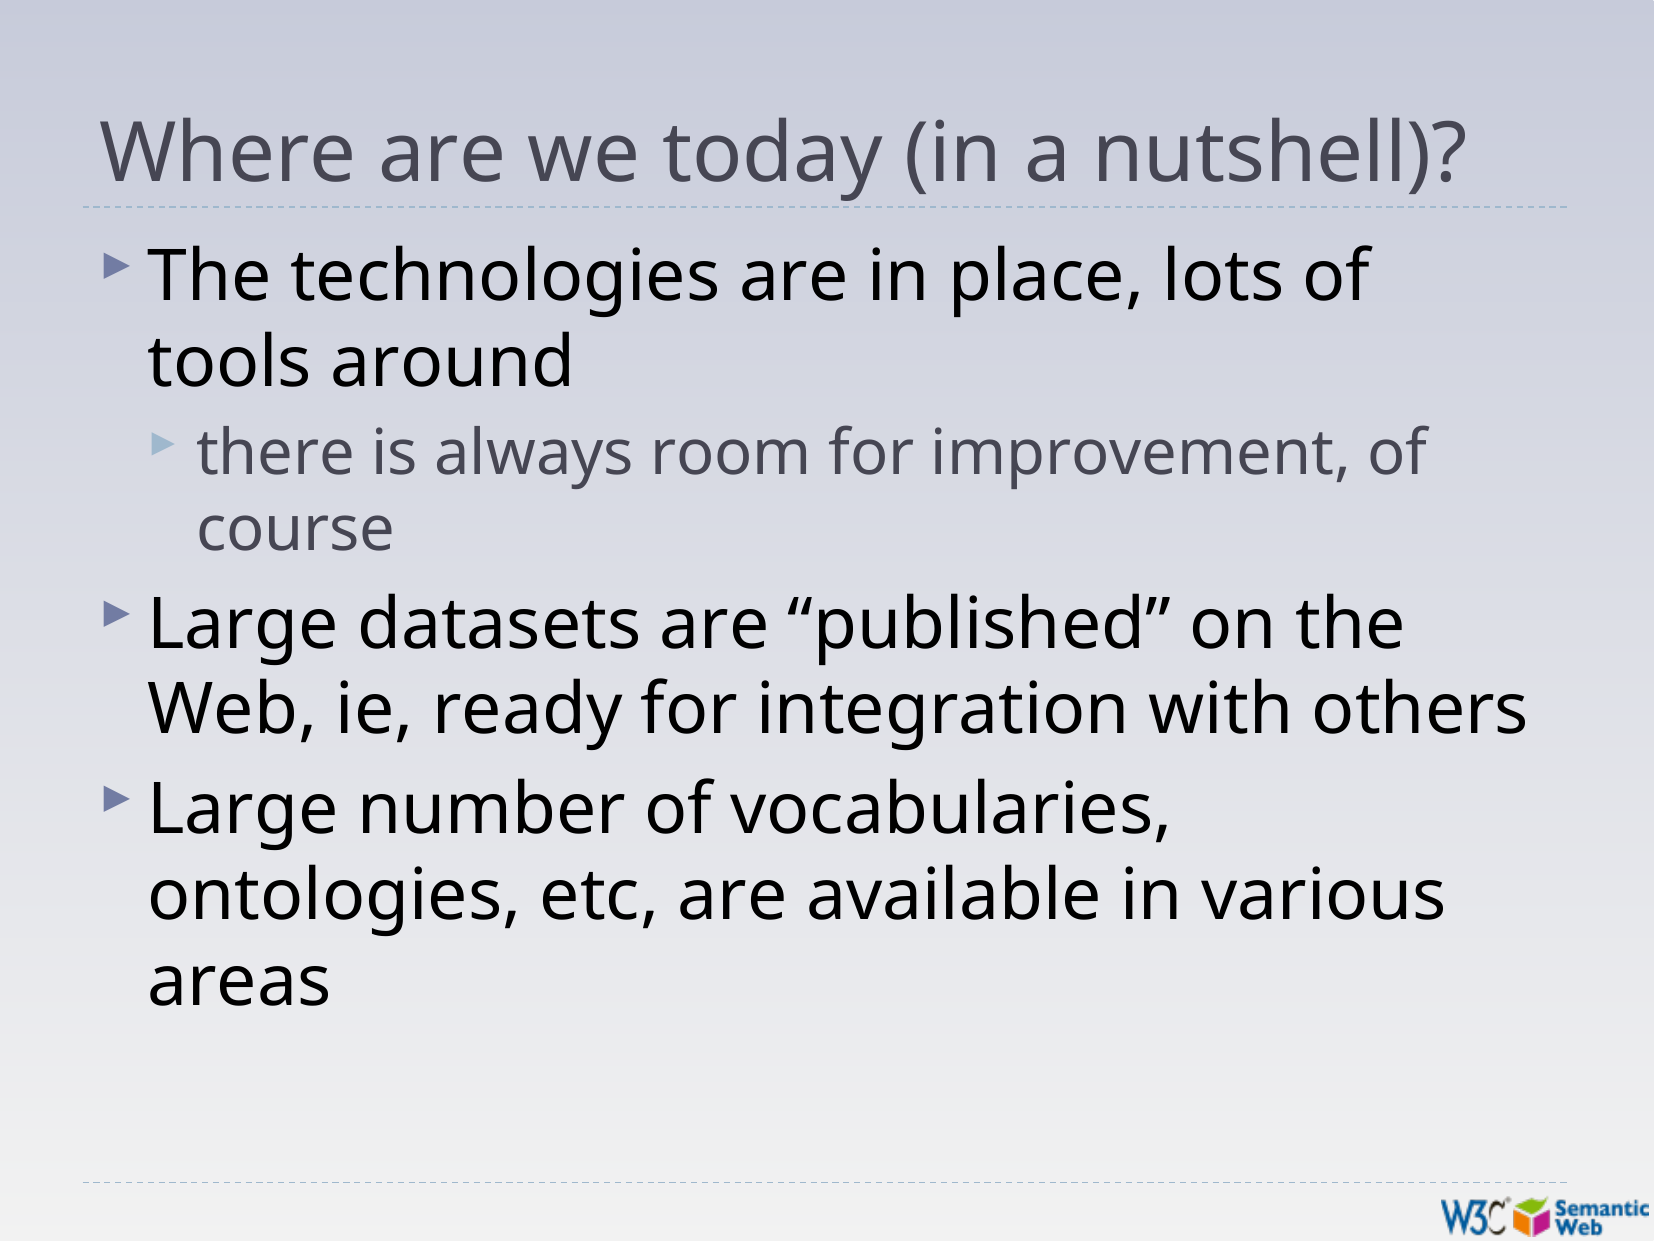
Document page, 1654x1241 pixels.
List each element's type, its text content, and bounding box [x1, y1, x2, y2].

title Where are we today (in a nutshell)? [82, 27, 1572, 207]
picture [1441, 1195, 1649, 1237]
list The technologies are in place, lots of tools around there is always room for improvement, of course Large datasets are “published” on the Web, ie, ready for integration with others Large number of vocabularies, ontologies, etc, are available in various areas [82, 220, 1572, 1114]
